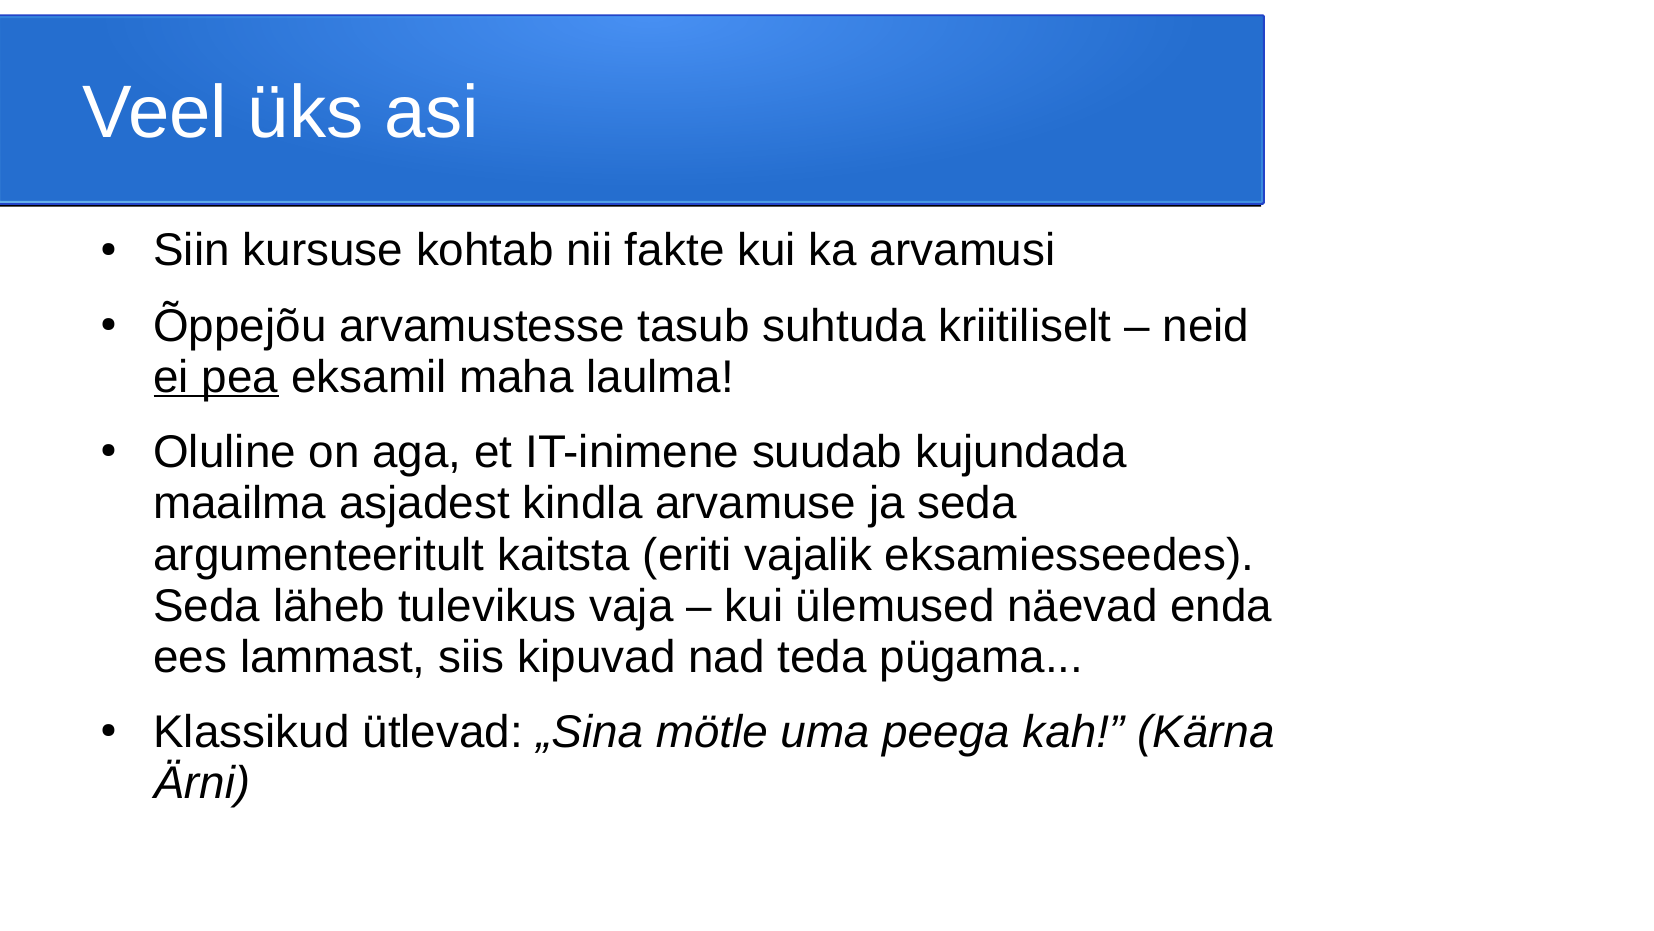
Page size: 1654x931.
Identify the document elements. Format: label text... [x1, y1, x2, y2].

list Siin kursuse kohtab nii fakte kui ka arvamusi Õppejõu arvamustesse tasub suhtuda kriitiliselt – neid ei pea eksamil maha laulma! Oluline on aga, et IT-inimene suudab kujundada maailma asjadest kindla arvamuse ja seda argumenteeritult kaitsta (eriti vajalik eksamiesseedes). Seda läheb tulevikus vaja – kui ülemused näevad enda ees lammast, siis kipuvad nad teda pügama... Klassikud ütlevad: „Sina mötle uma peega kah!” (Kärna Ärni) [82, 224, 1276, 910]
title Veel üks asi [82, 35, 1235, 189]
